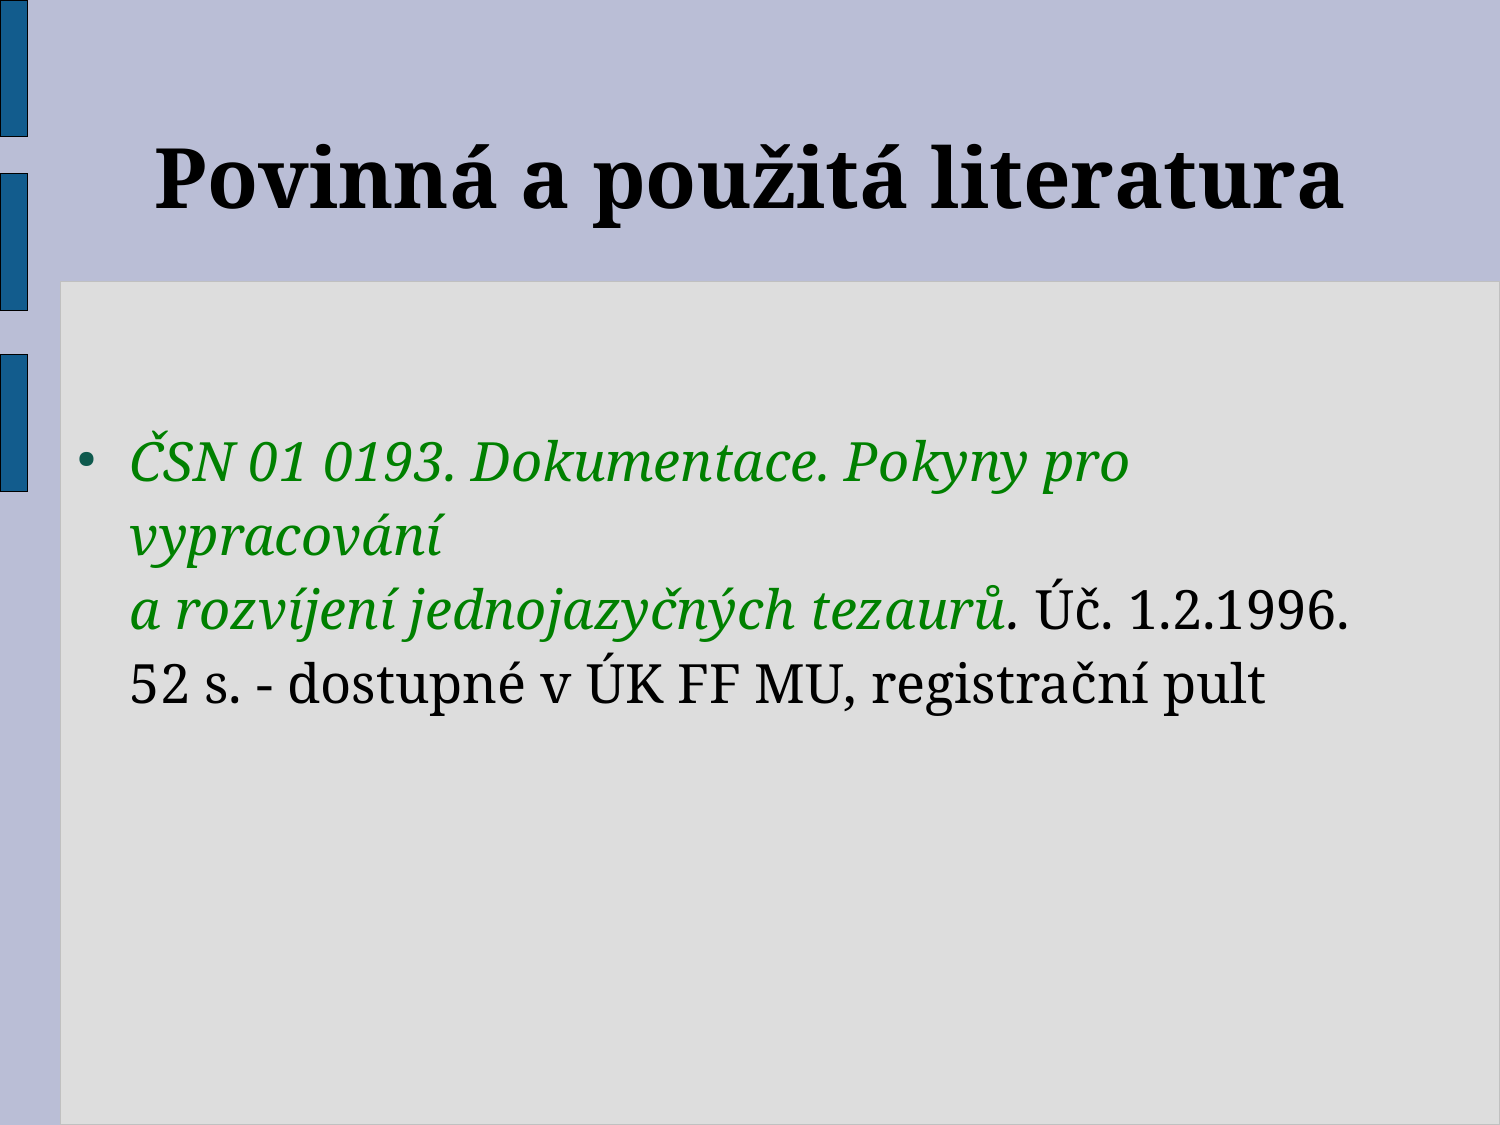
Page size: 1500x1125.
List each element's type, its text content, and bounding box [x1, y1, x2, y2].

list ČSN 01 0193. Dokumentace. Pokyny pro vypracování a rozvíjení jednojazyčných tezaurů. Úč. 1.2.1996. 52 s. - dostupné v ÚK FF MU, registrační pult [59, 236, 1400, 946]
title Povinná a použitá literatura [110, 82, 1392, 271]
